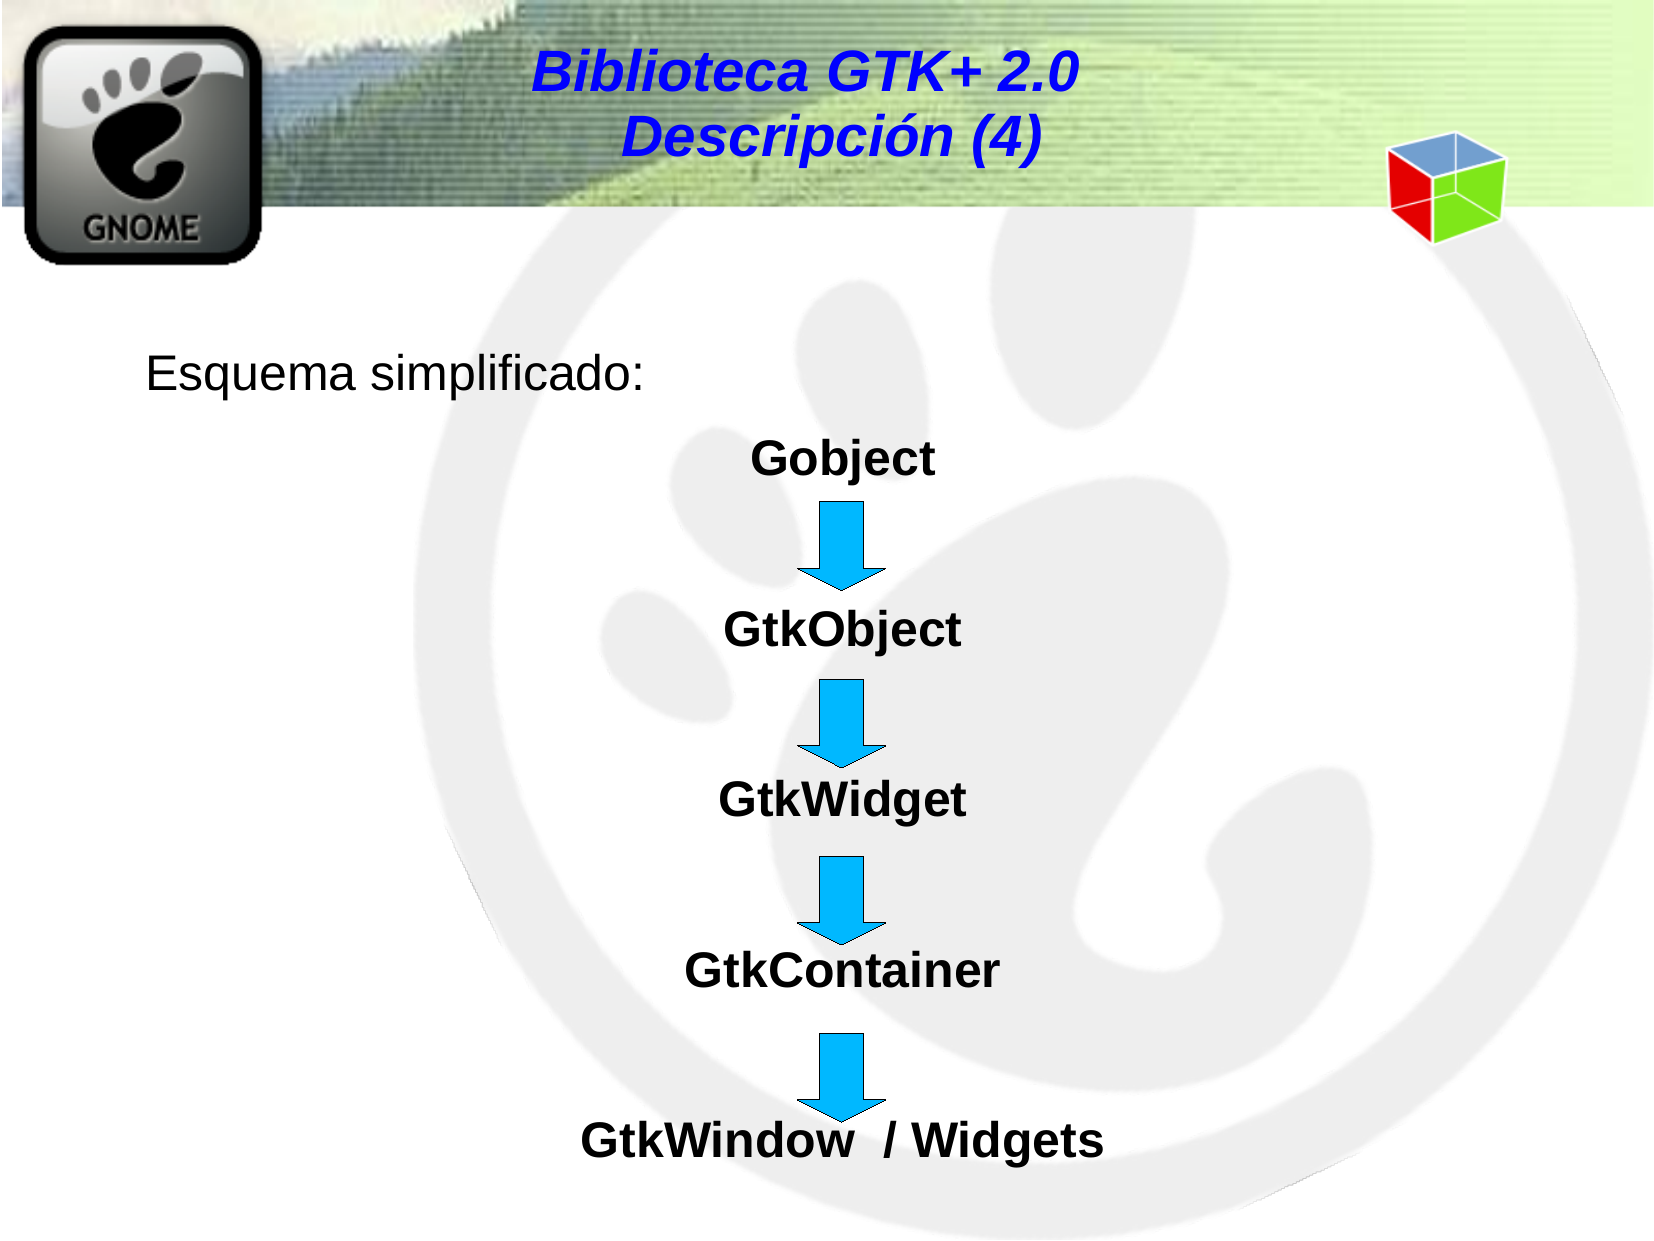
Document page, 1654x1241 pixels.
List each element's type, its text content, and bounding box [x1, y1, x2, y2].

text_box [797, 679, 886, 768]
text_box [797, 501, 886, 591]
picture [2, 0, 1654, 1240]
text_box [797, 856, 886, 945]
text_box [797, 1033, 886, 1123]
list Esquema simplificado: Gobject GtkObject GtkWidget GtkContainer GtkWindow / Widgets [128, 345, 1541, 1169]
title Biblioteca GTK+ 2.0 Descripción (4) [236, 0, 1359, 208]
